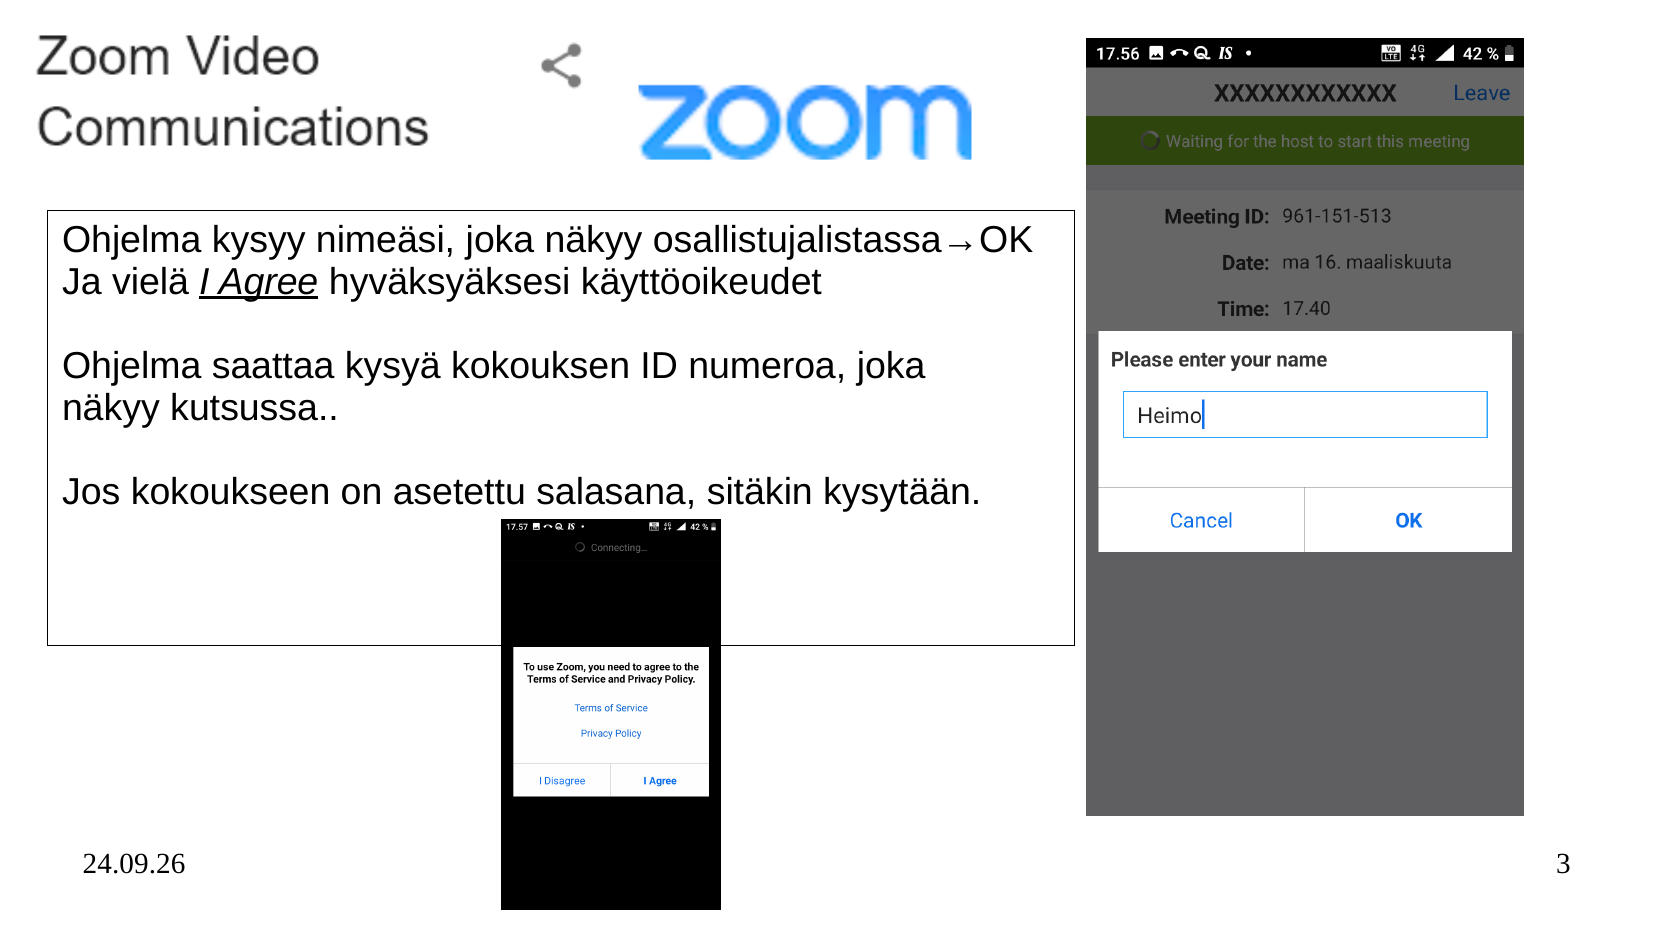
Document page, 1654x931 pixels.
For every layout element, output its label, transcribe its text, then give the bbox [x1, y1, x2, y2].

text_box [47, 520, 501, 646]
text_box [721, 210, 1075, 646]
text_box Ohjelma kysyy nimeäsi, joka näkyy osallistujalistassa→OK Ja vielä I Agree hyväksyäksesi käyttöoikeudet Ohjelma saattaa kysyä kokouksen ID numeroa, joka näkyy kutsussa.. Jos kokoukseen on asetettu salasana, sitäkin kysytään. [47, 210, 1052, 520]
picture [501, 519, 721, 910]
picture [1086, 38, 1524, 816]
picture [12, 11, 993, 176]
